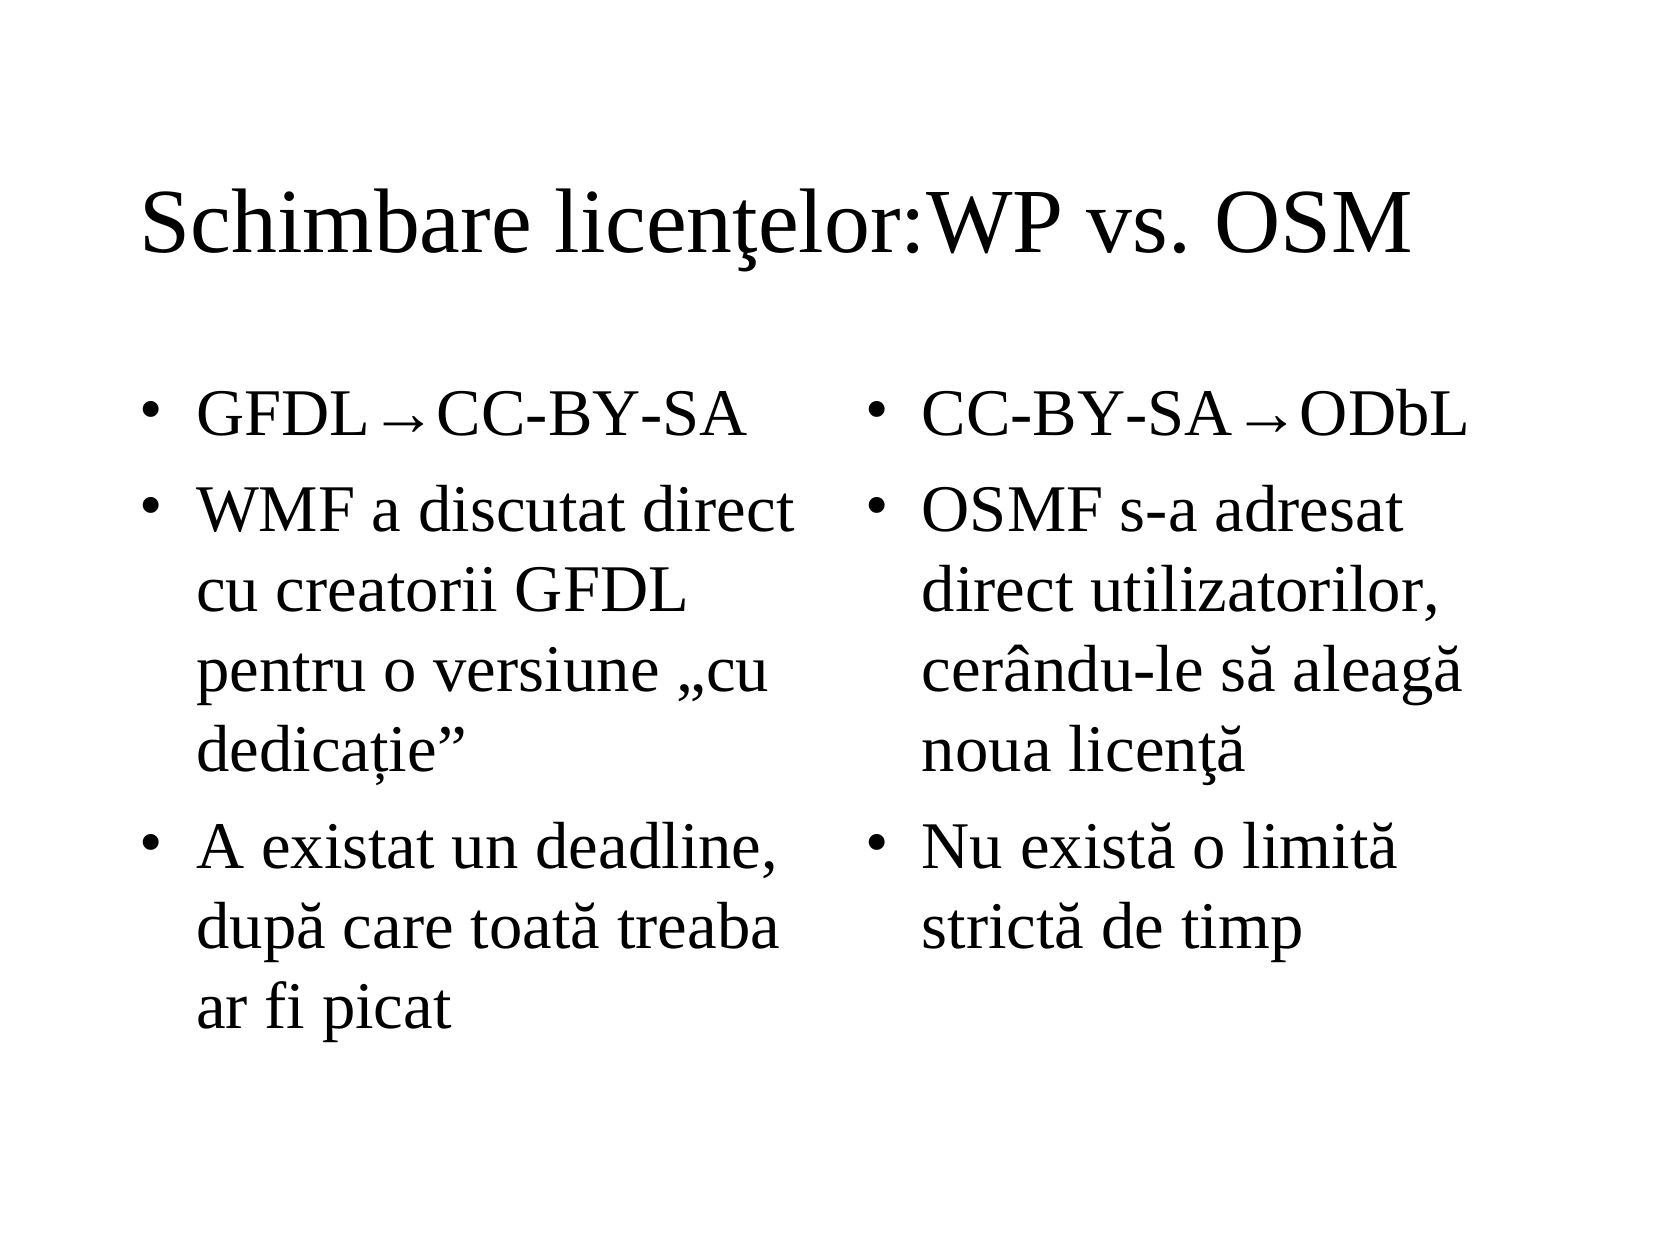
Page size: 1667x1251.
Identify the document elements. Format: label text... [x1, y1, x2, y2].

title Schimbare licenţelor:WP vs. OSM [124, 110, 1542, 320]
list GFDL→CC-BY-SA WMF a discutat direct cu creatorii GFDL pentru o versiune „cu dedicație” A existat un deadline, după care toată treaba ar fi picat [124, 360, 817, 1187]
list CC-BY-SA→ODbL OSMF s-a adresat direct utilizatorilor, cerându-le să aleagă noua licenţă Nu există o limită strictă de timp [850, 360, 1543, 1187]
